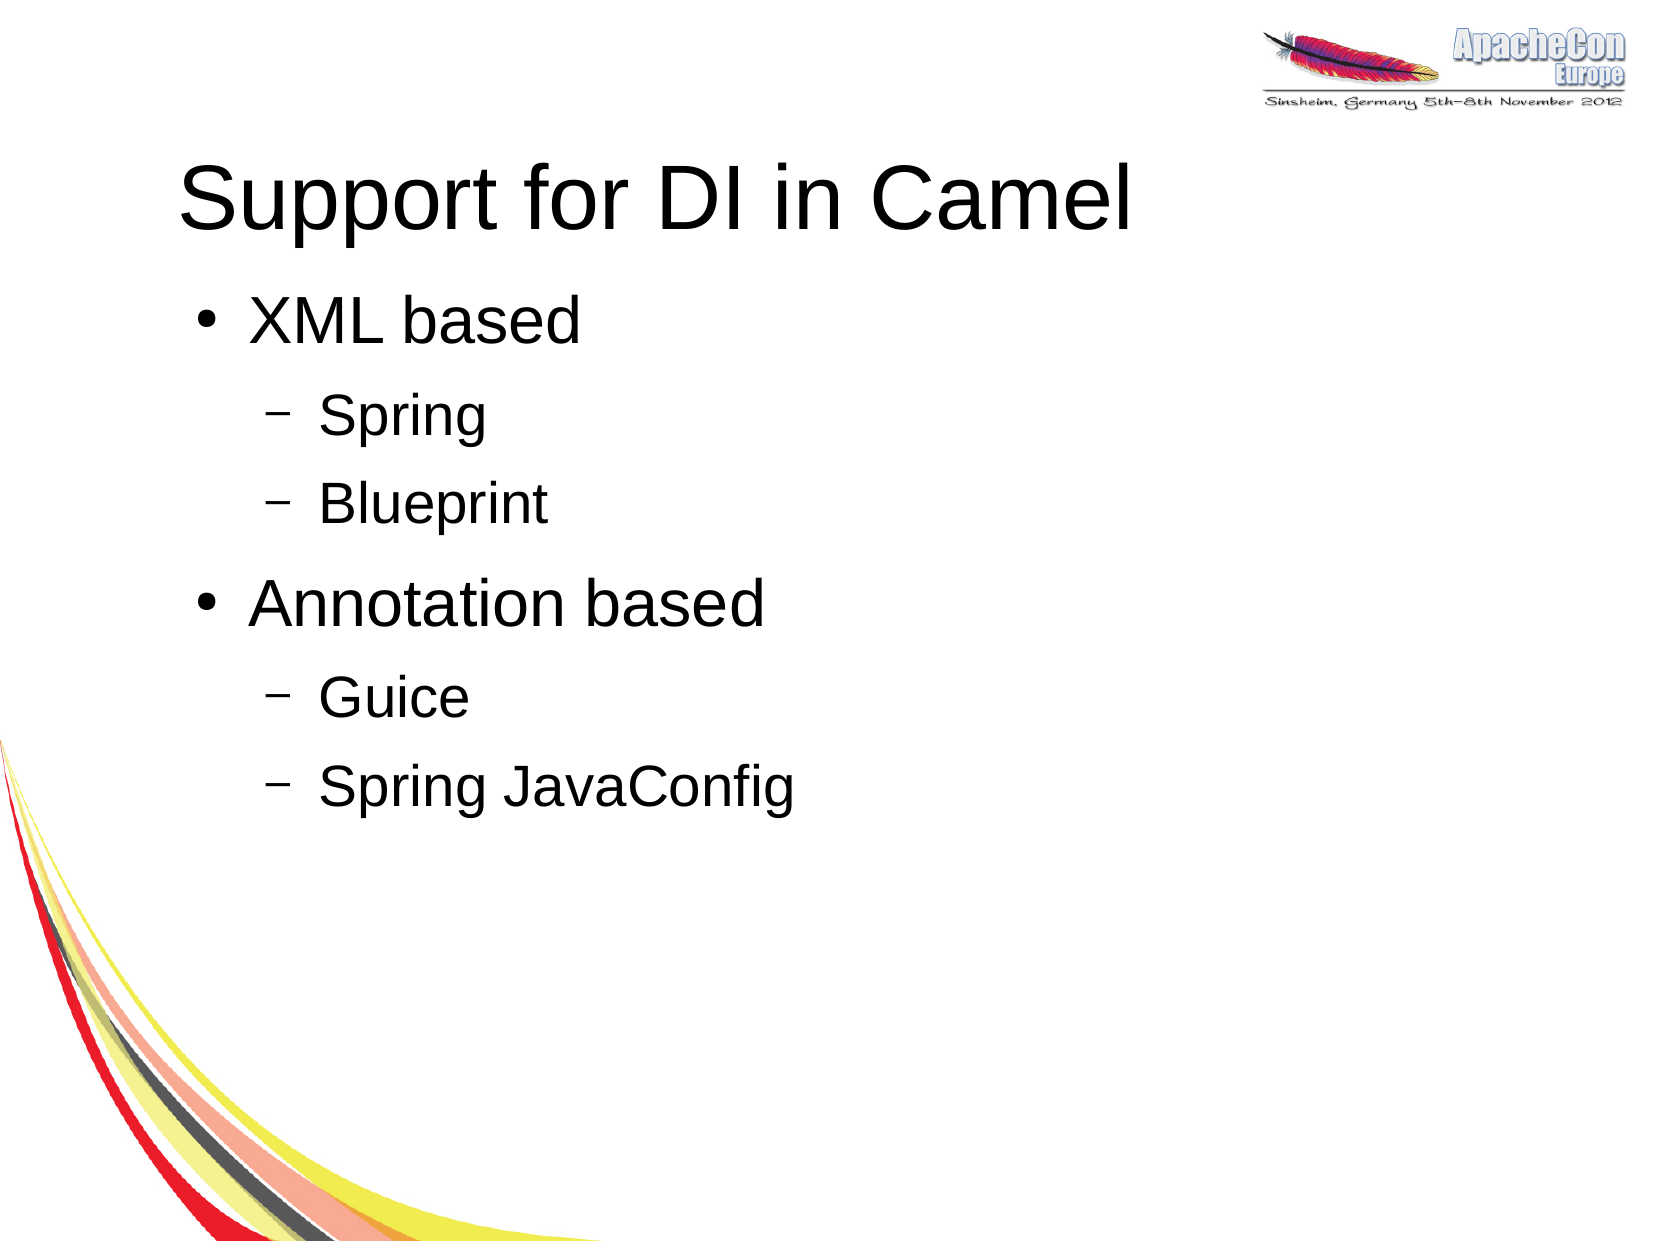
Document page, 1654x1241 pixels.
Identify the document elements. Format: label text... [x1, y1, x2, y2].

list XML based Spring Blueprint Annotation based Guice Spring JavaConfig [177, 283, 1536, 1004]
title Support for DI in Camel [177, 141, 1536, 254]
picture [0, 0, 1654, 1241]
